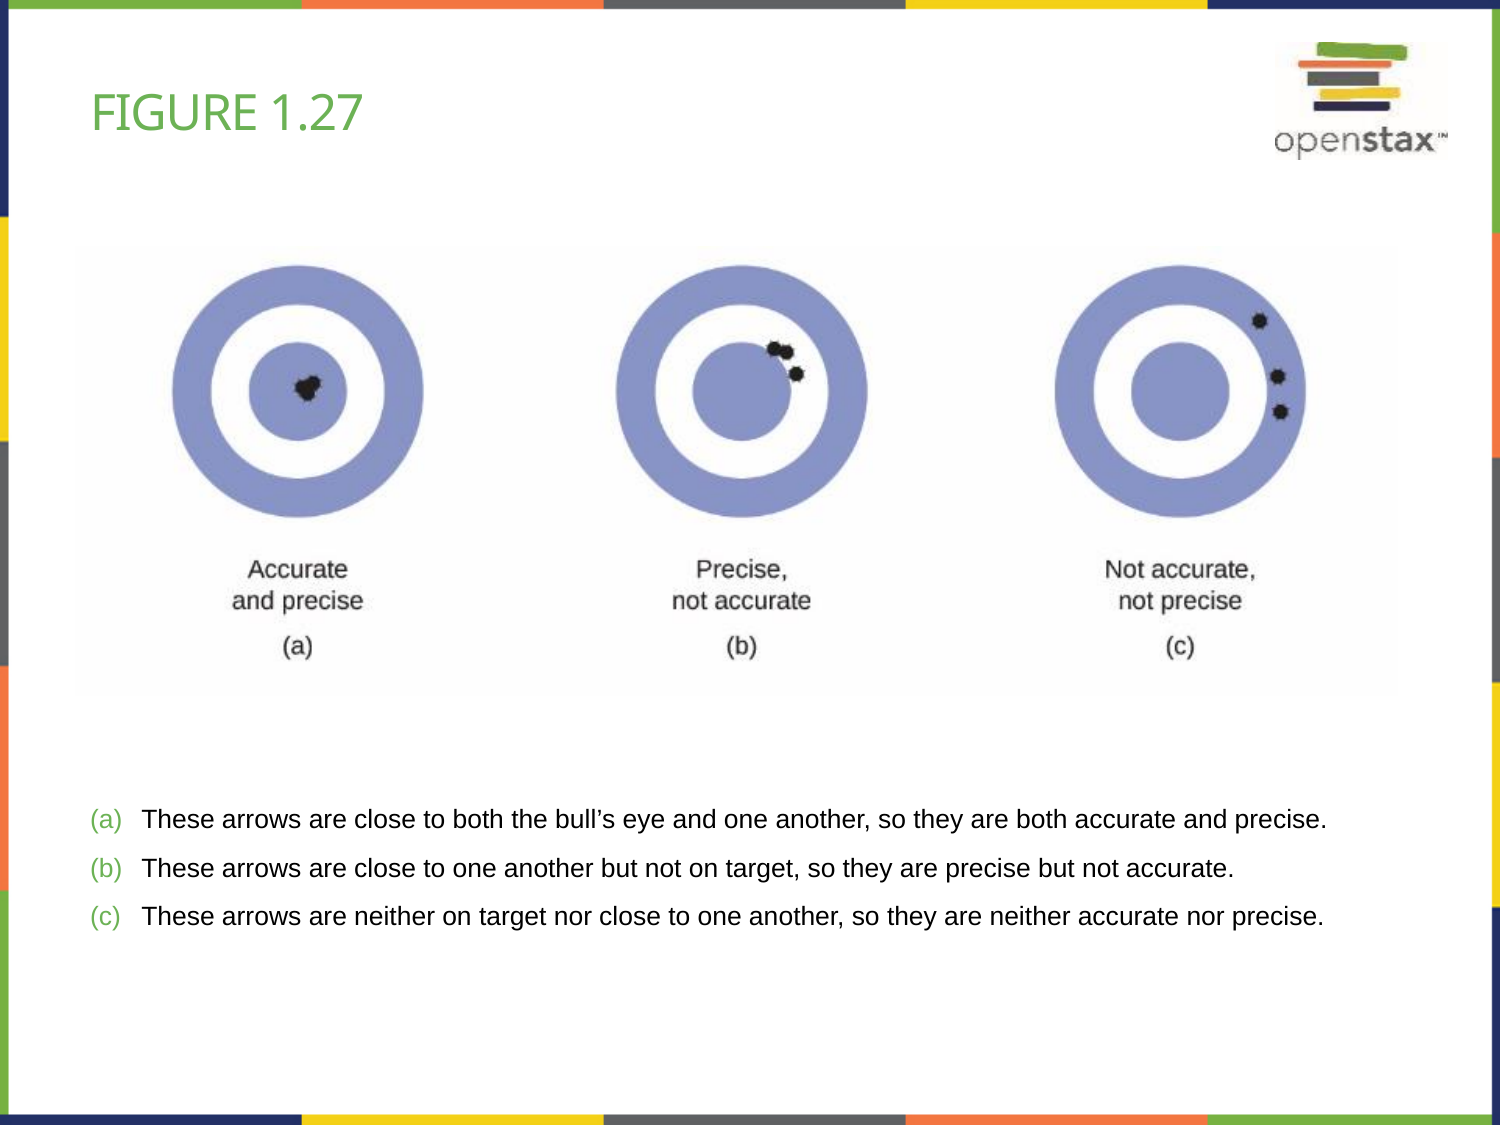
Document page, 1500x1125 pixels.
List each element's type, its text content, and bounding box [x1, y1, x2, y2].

picture [0, 0, 1500, 1125]
list These arrows are close to both the bull’s eye and one another, so they are both accurate and precise. These arrows are close to one another but not on target, so they are precise but not accurate. These arrows are neither on target nor close to one another, so they are neither accurate nor precise. [75, 794, 1398, 986]
title Figure 1.27 [75, 39, 1398, 148]
